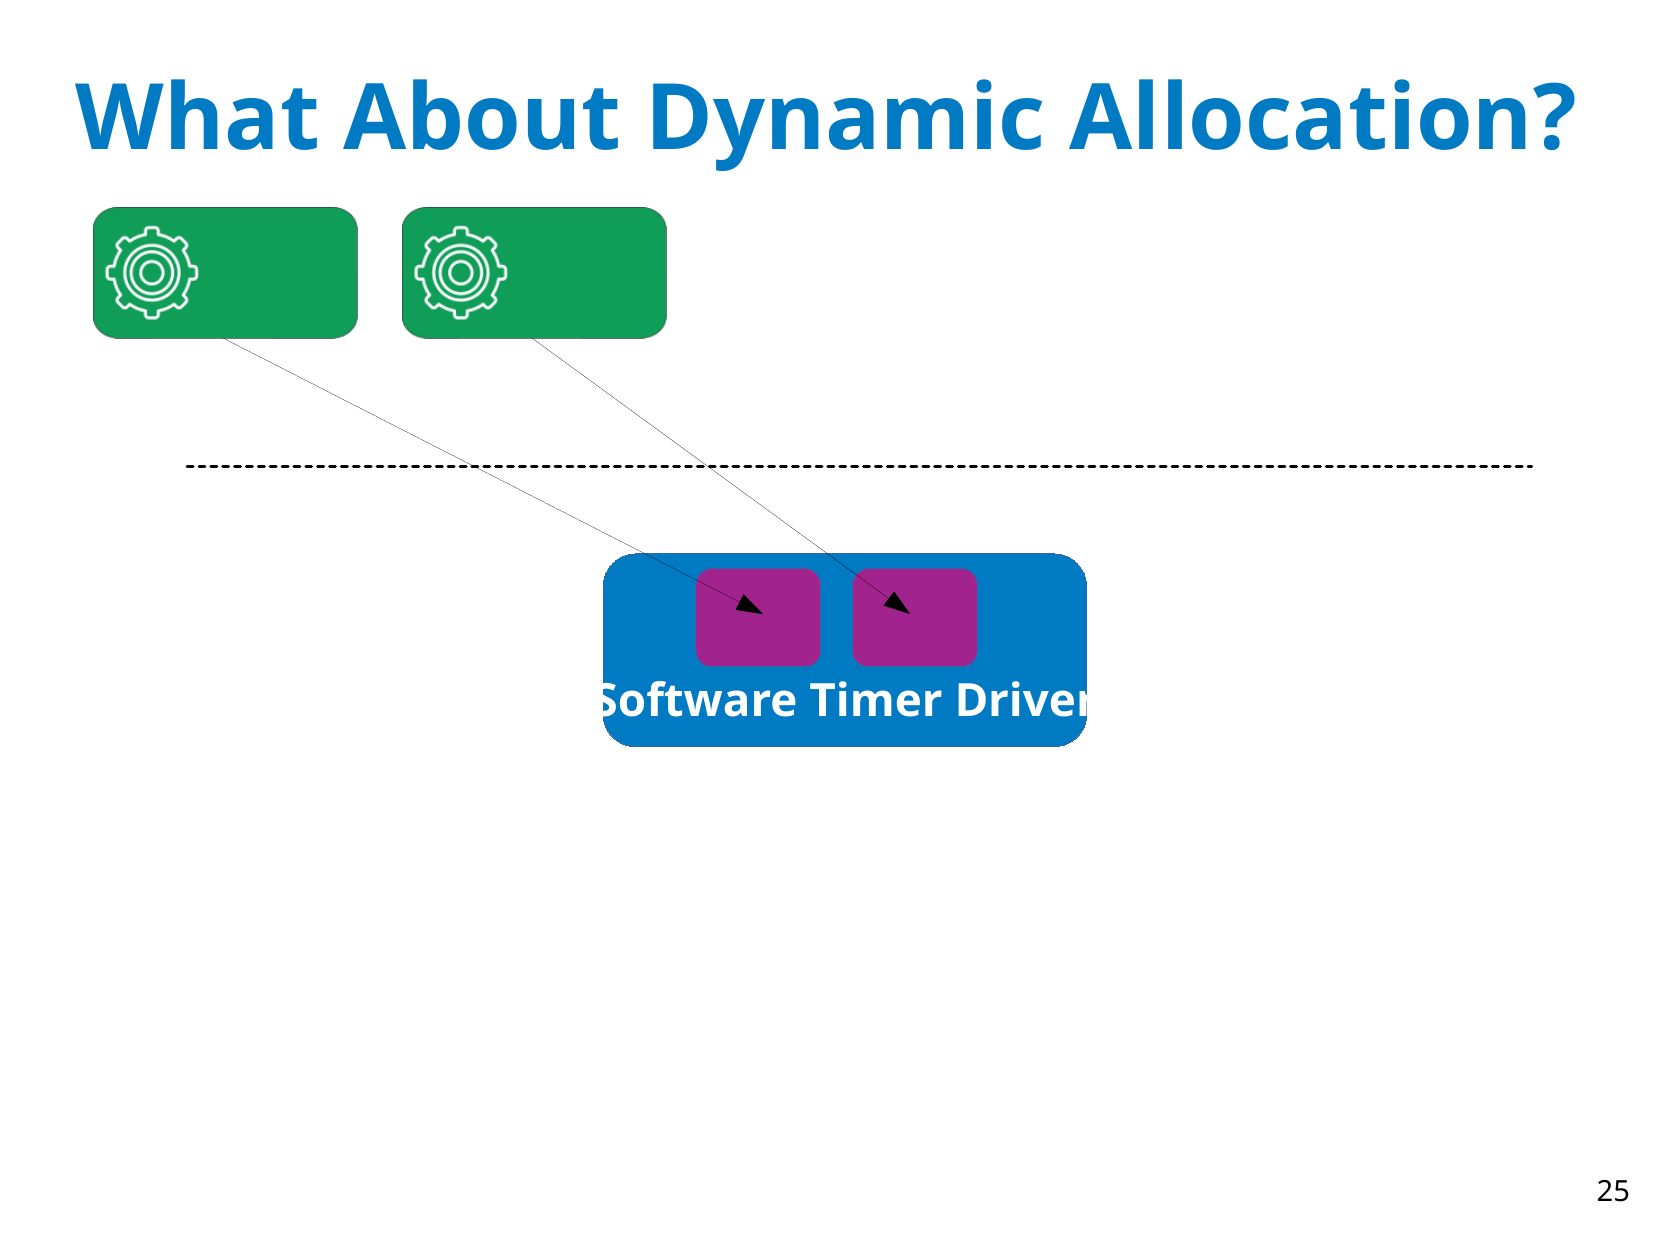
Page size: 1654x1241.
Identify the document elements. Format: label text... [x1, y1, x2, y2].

text_box What About Dynamic Allocation? [0, 0, 1654, 237]
picture [402, 207, 667, 339]
text_box Software Timer Driver [603, 553, 1087, 747]
text_box [852, 568, 978, 667]
text_box [695, 568, 821, 667]
picture [93, 207, 358, 339]
